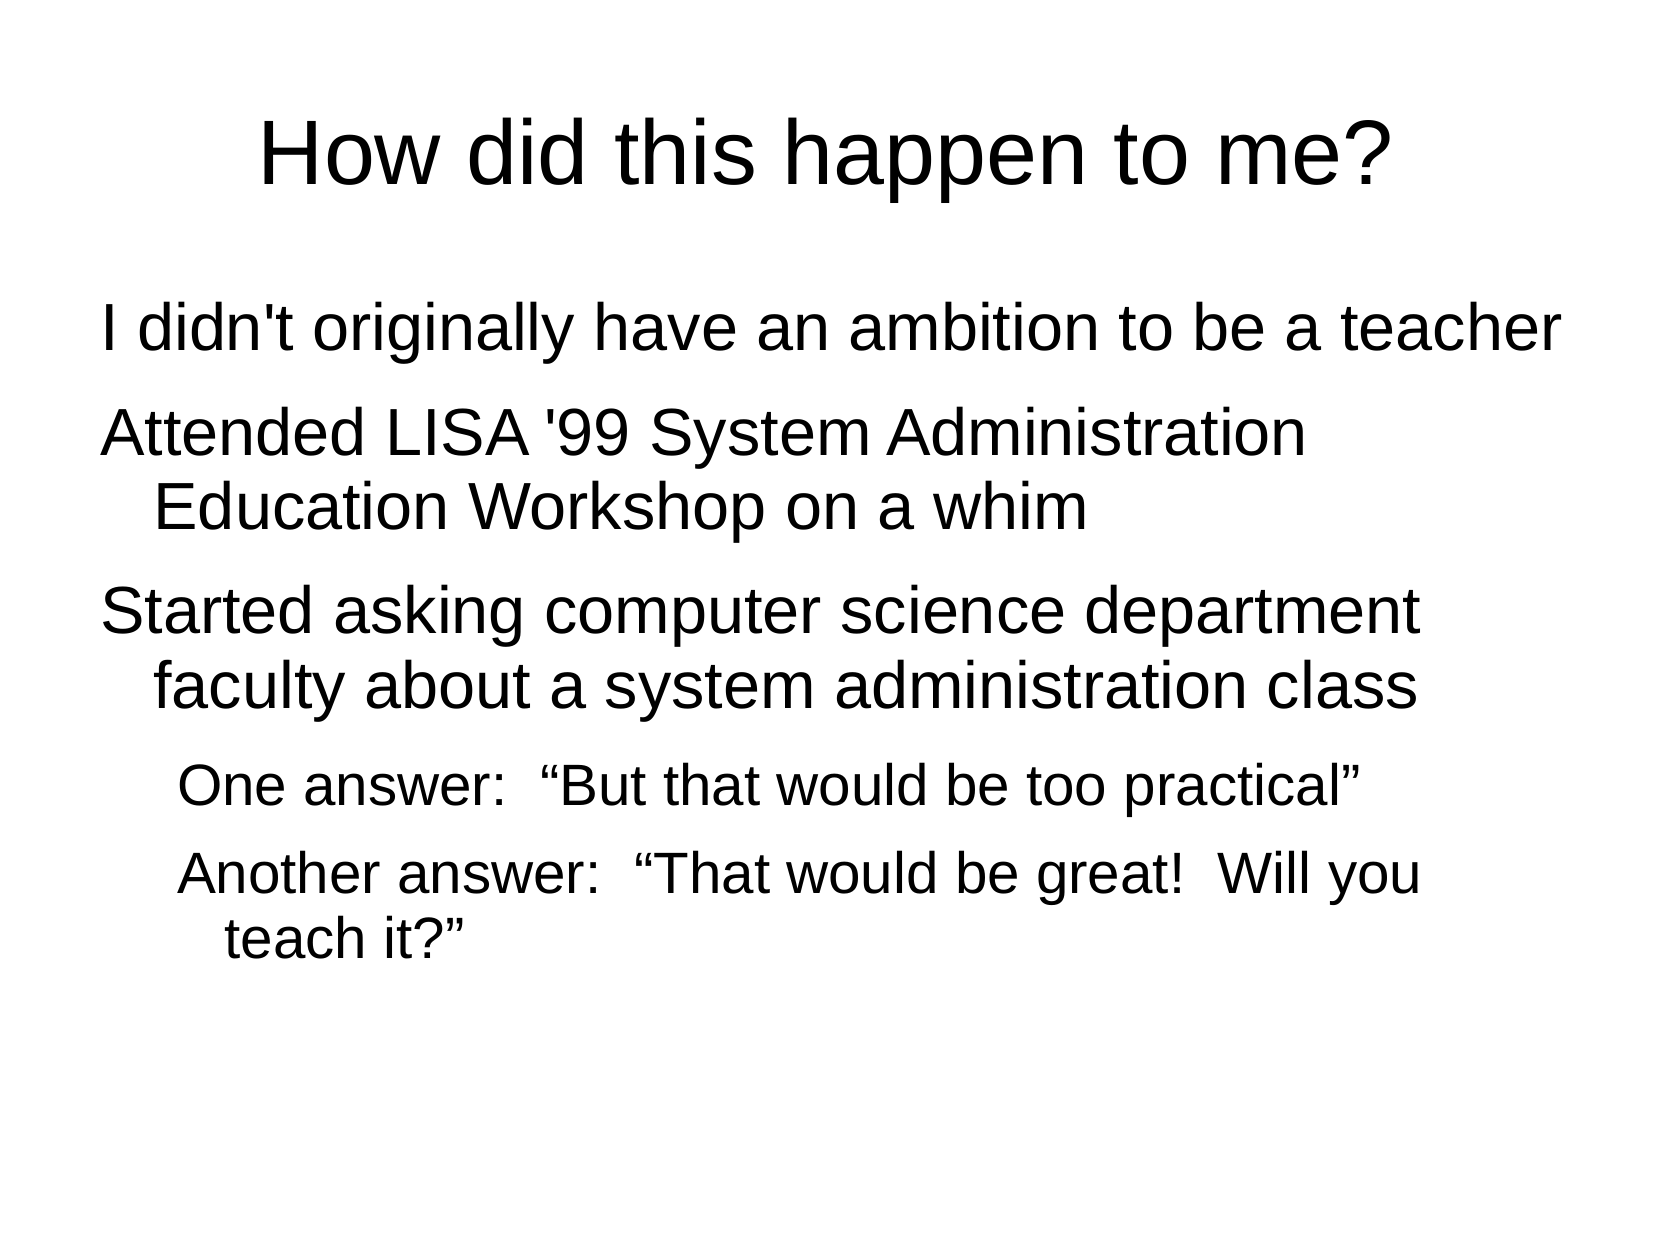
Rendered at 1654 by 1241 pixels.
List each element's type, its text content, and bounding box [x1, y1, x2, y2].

title How did this happen to me? [82, 49, 1571, 257]
list I didn't originally have an ambition to be a teacher Attended LISA '99 System Administration Education Workshop on a whim Started asking computer science department faculty about a system administration class One answer: “But that would be too practical” Another answer: “That would be great! Will you teach it?” [82, 290, 1571, 1094]
